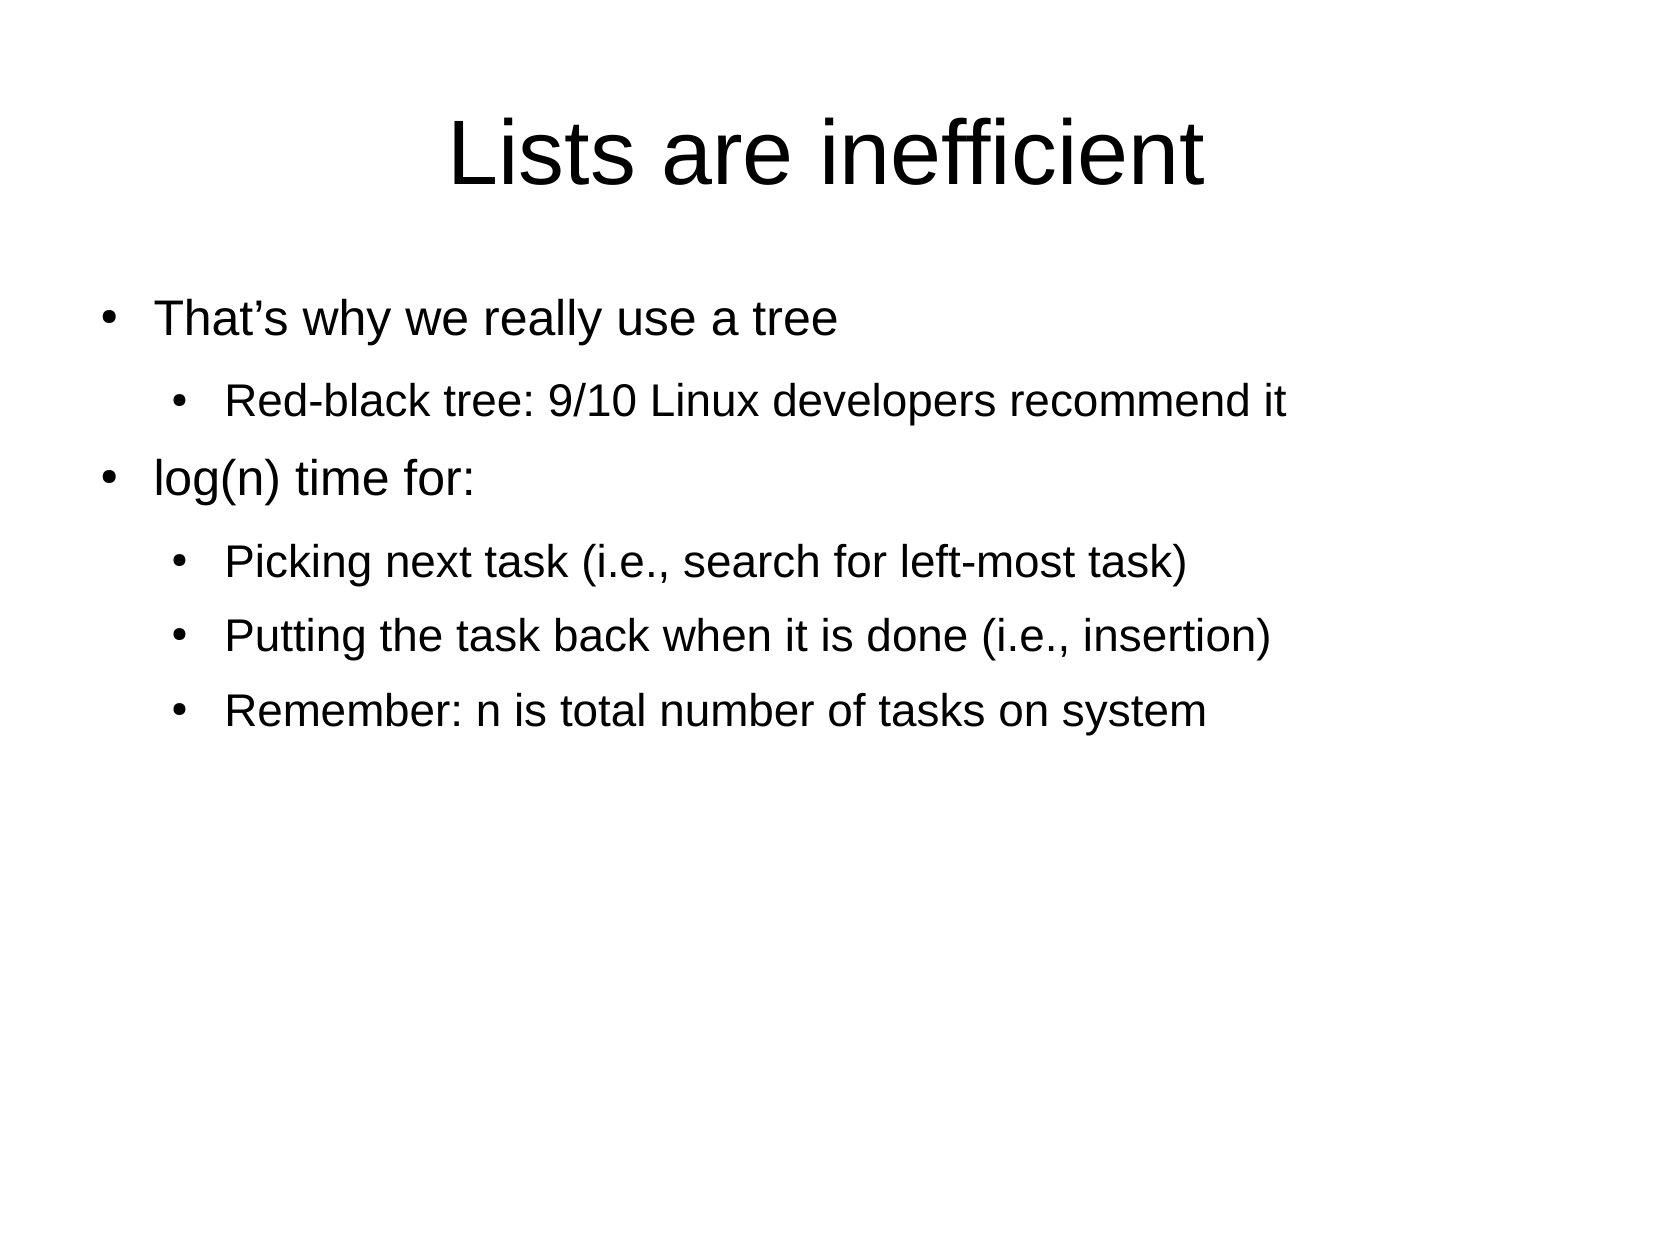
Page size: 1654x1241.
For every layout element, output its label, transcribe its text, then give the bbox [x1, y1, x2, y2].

title Lists are inefficient [82, 49, 1571, 257]
list That’s why we really use a tree Red-black tree: 9/10 Linux developers recommend it log(n) time for: Picking next task (i.e., search for left-most task) Putting the task back when it is done (i.e., insertion) Remember: n is total number of tasks on system [82, 290, 1571, 1010]
